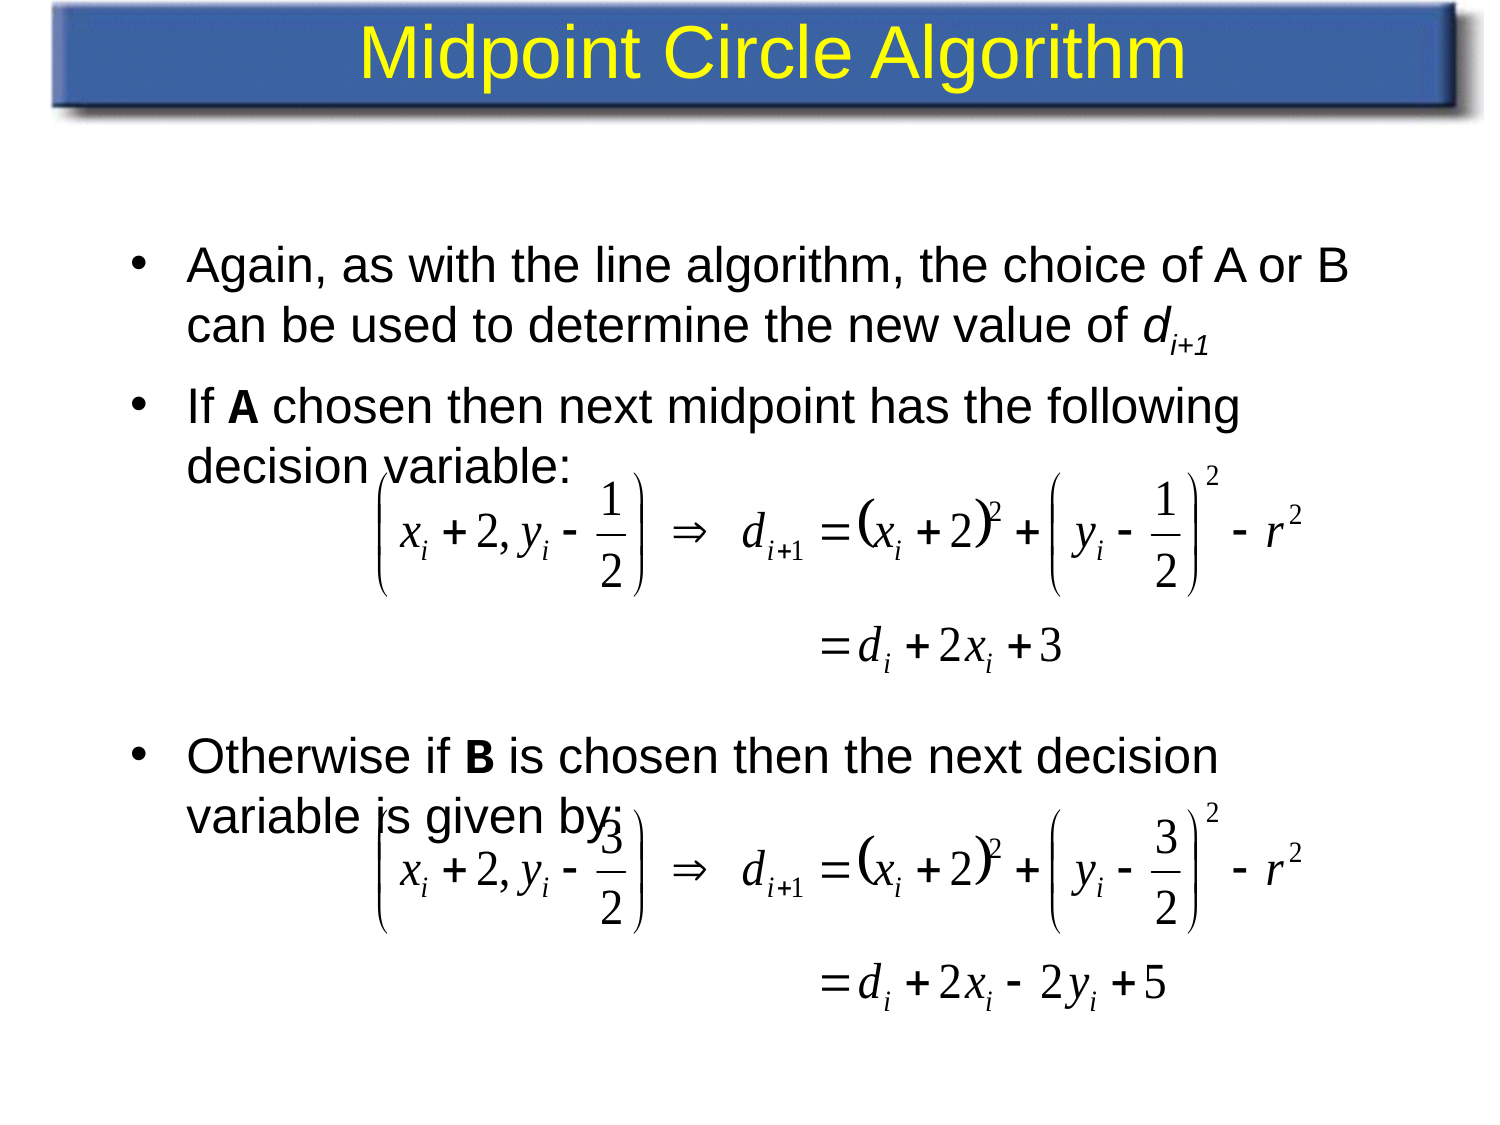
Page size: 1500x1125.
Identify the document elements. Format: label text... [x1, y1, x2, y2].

list Again, as with the line algorithm, the choice of A or B can be used to determine the new value of di+1 If A chosen then next midpoint has the following decision variable: Otherwise if B is chosen then the next decision variable is given by: [115, 224, 1391, 901]
title Midpoint Circle Algorithm [135, 0, 1411, 126]
chart [369, 450, 1309, 687]
chart [369, 787, 1309, 1025]
picture [50, 0, 1484, 127]
